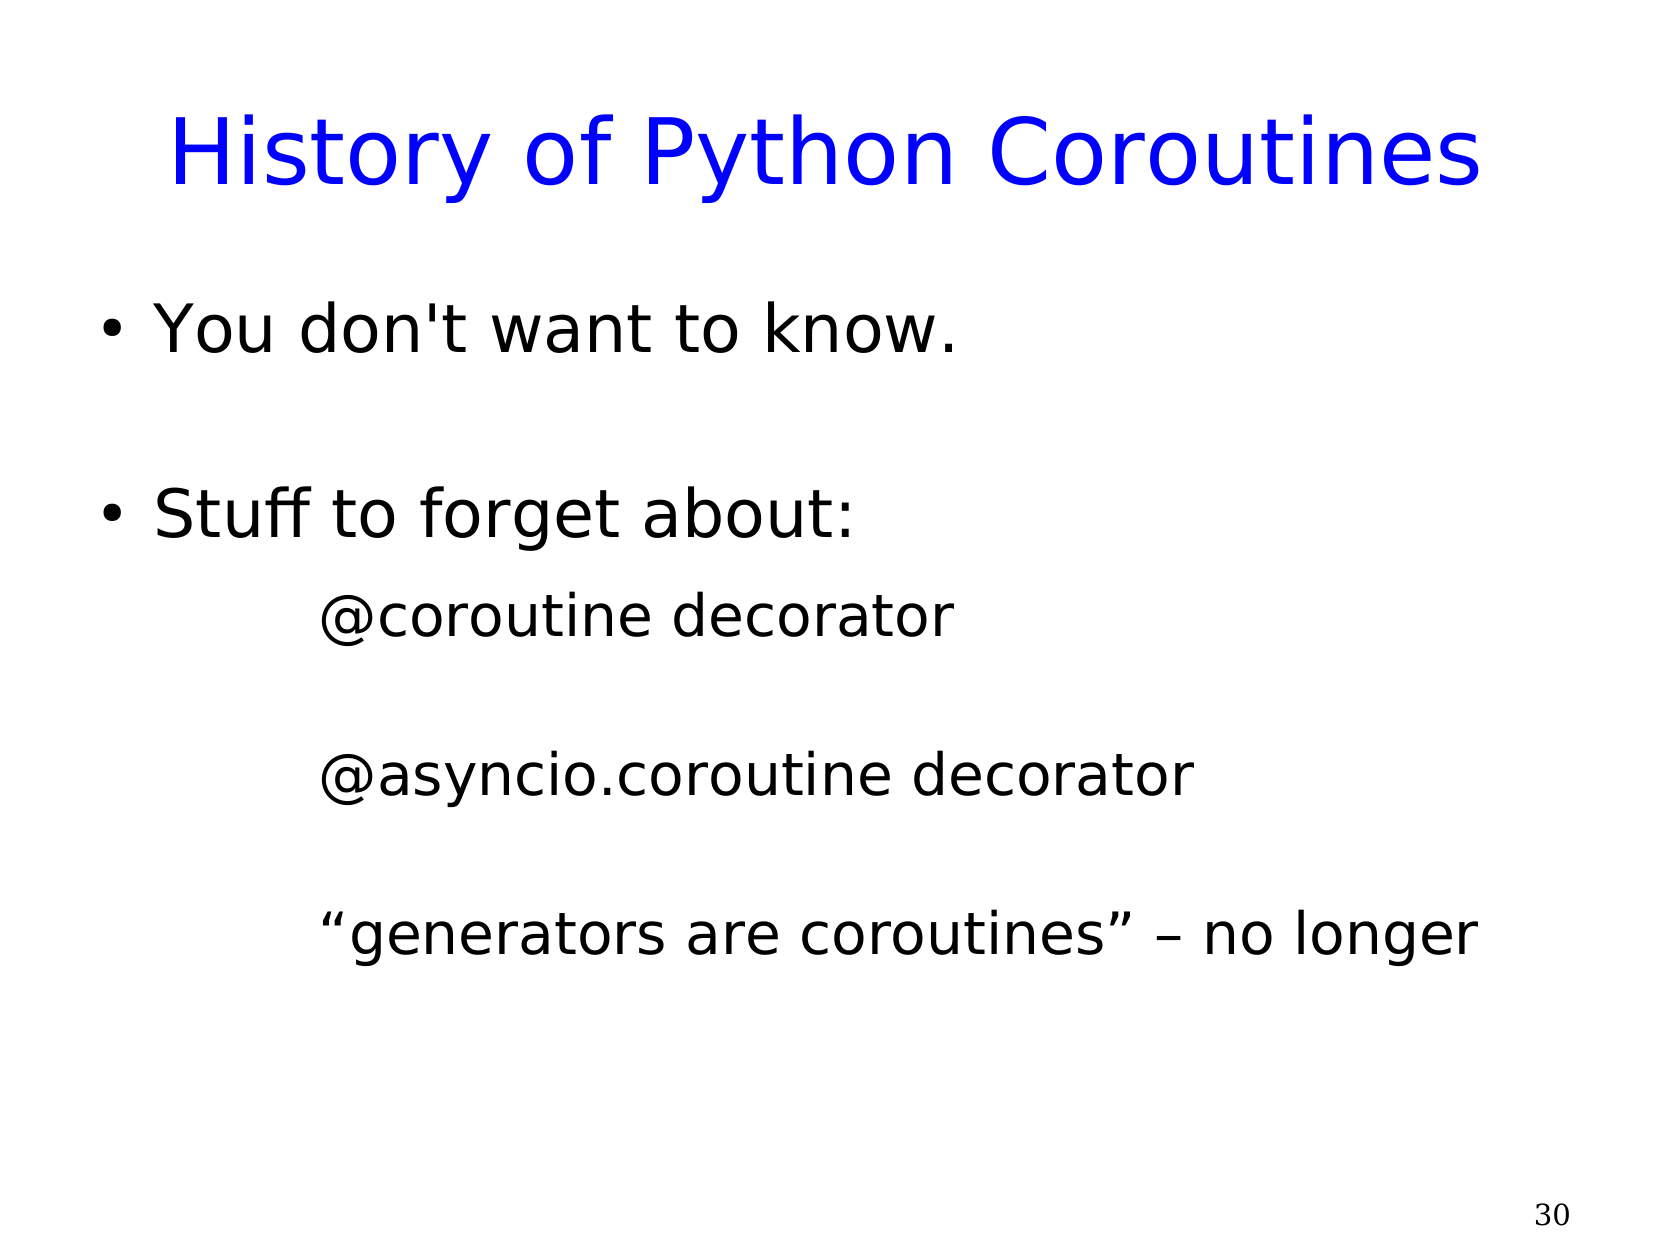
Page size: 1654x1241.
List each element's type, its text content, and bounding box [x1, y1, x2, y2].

list You don't want to know. Stuff to forget about: @coroutine decorator @asyncio.coroutine decorator “generators are coroutines” – no longer [82, 290, 1571, 1109]
title History of Python Coroutines [82, 49, 1571, 257]
